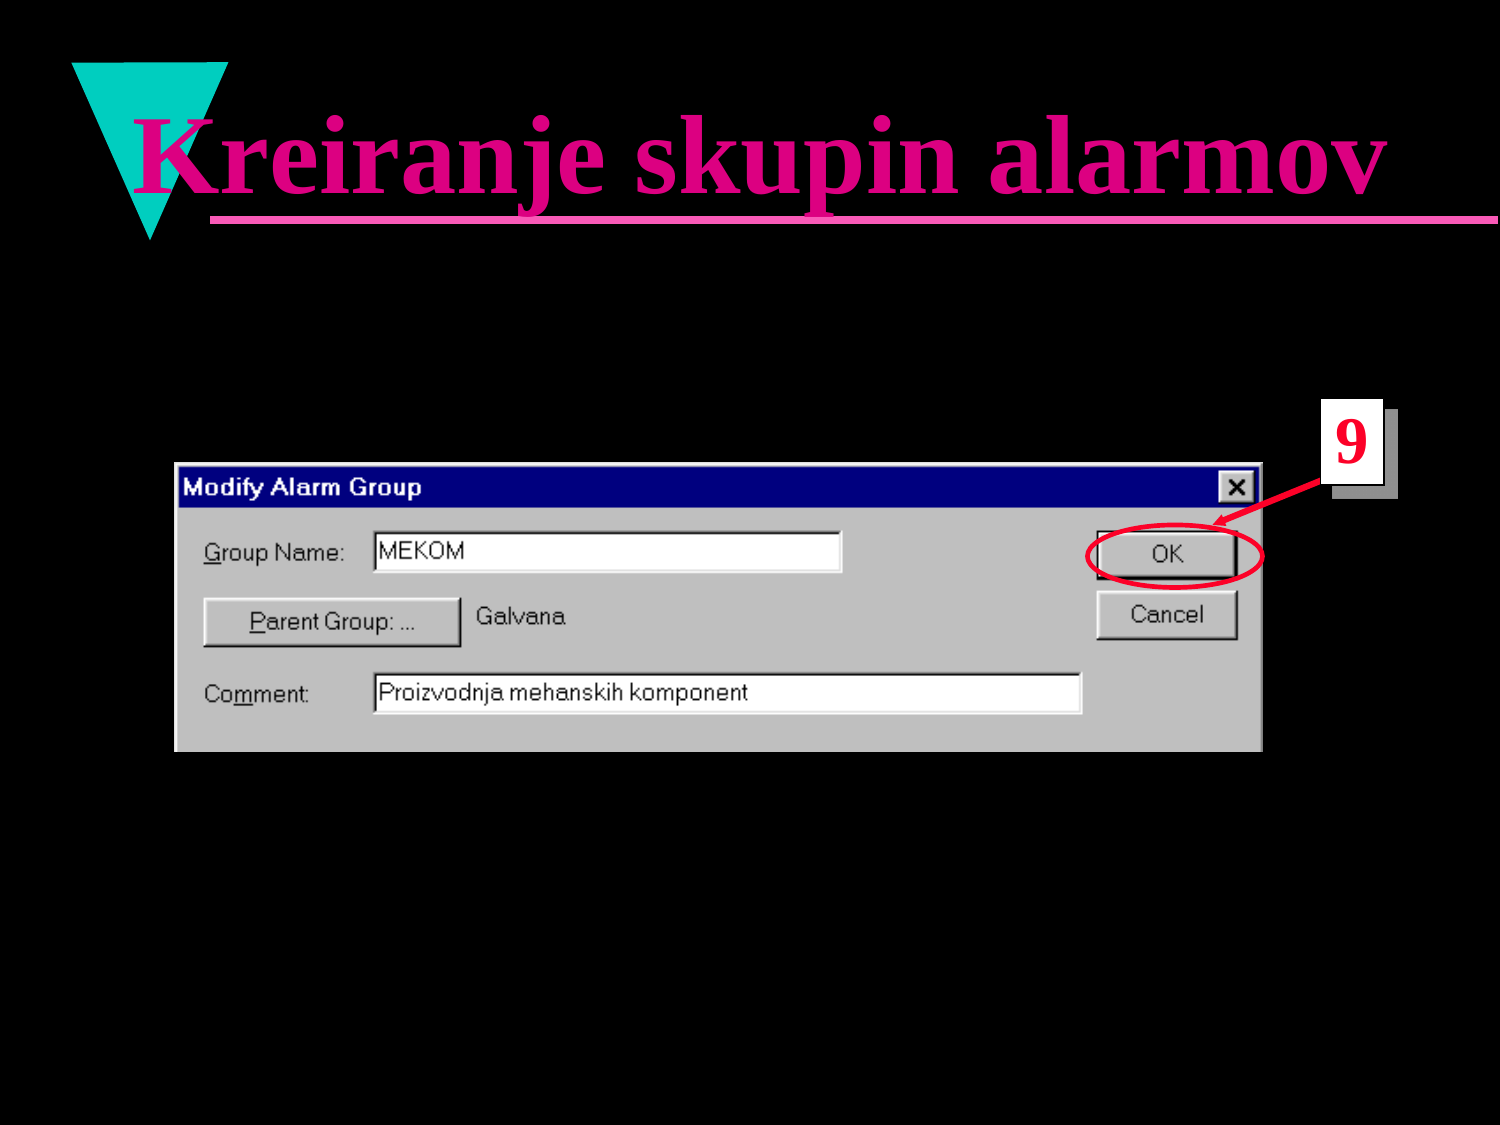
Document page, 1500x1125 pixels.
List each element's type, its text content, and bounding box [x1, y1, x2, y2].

chart [1220, 509, 1263, 547]
chart [1090, 528, 1259, 585]
title Kreiranje skupin alarmov [117, 63, 1500, 251]
chart [174, 462, 1263, 752]
text_box 9 [1320, 397, 1384, 486]
